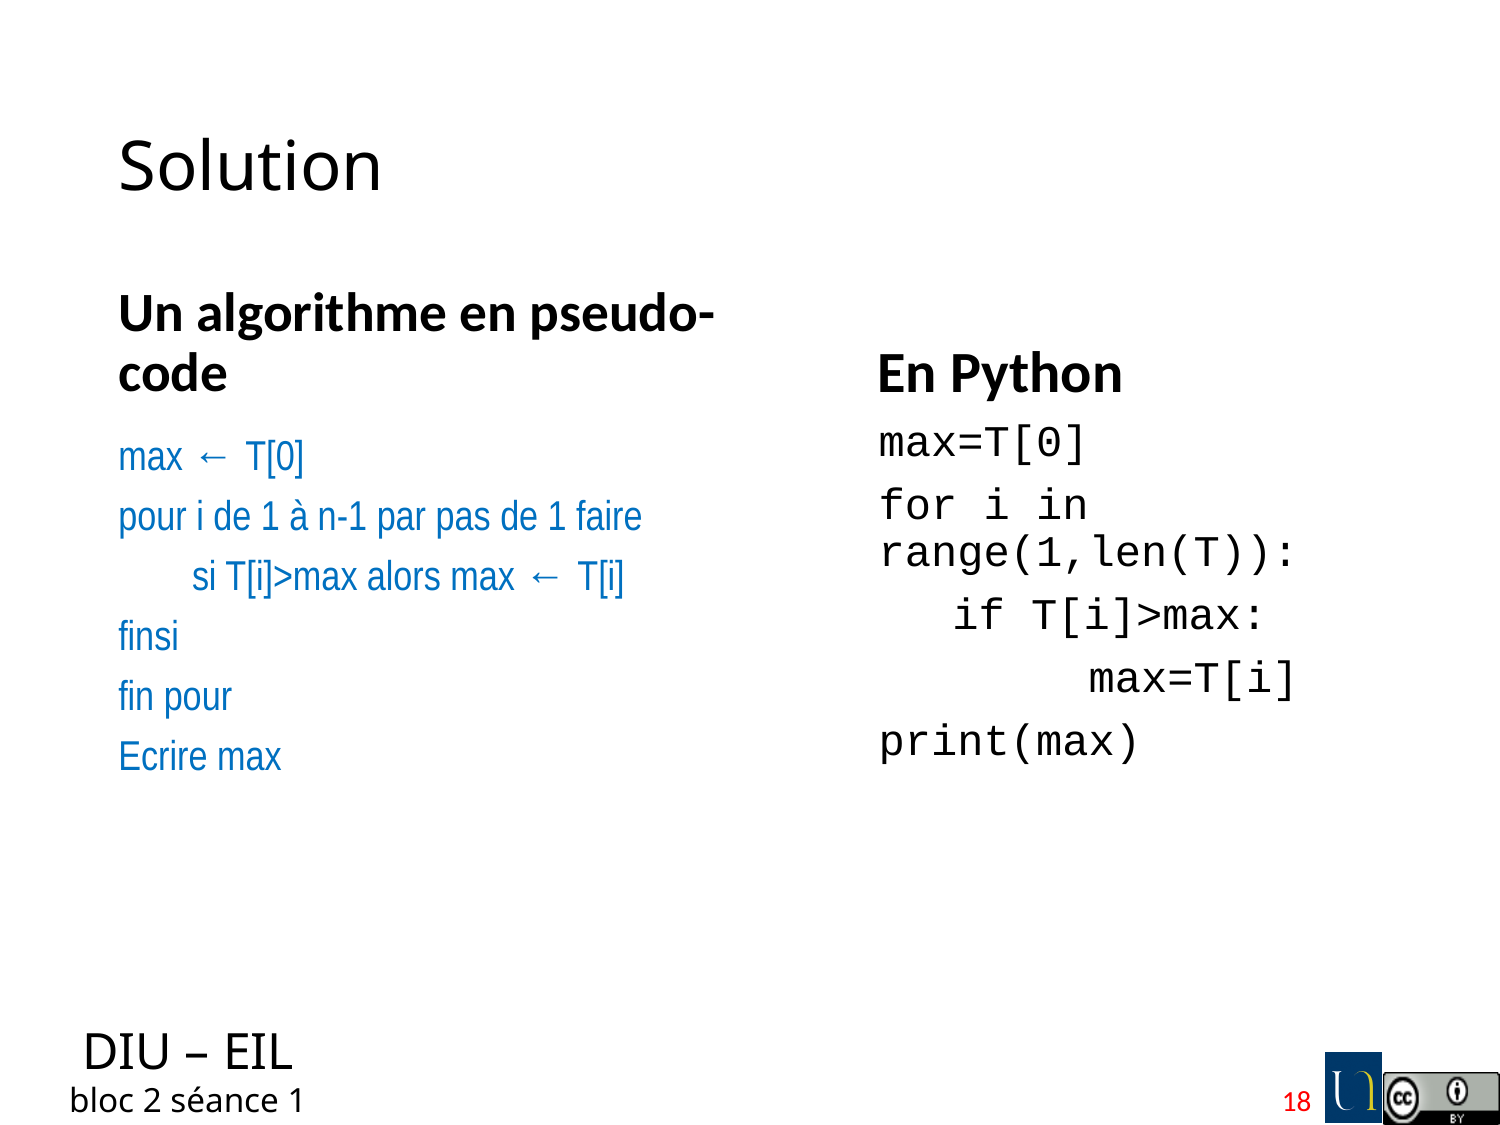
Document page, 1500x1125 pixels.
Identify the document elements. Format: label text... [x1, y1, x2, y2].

list Un algorithme en pseudo-code [103, 275, 738, 410]
picture [1383, 1072, 1500, 1125]
list max ← T[0] pour i de 1 à n-1 par pas de 1 faire si T[i]>max alors max ← T[i] finsi fin pour Ecrire max [103, 410, 738, 1016]
list max=T[0] for i in range(1,len(T)): if T[i]>max: max=T[i] print(max) [863, 410, 1500, 1016]
slide_number <numéro> [1240, 1070, 1327, 1125]
title Solution [103, 59, 1398, 278]
list En Python [862, 277, 1500, 413]
picture [1325, 1052, 1382, 1123]
